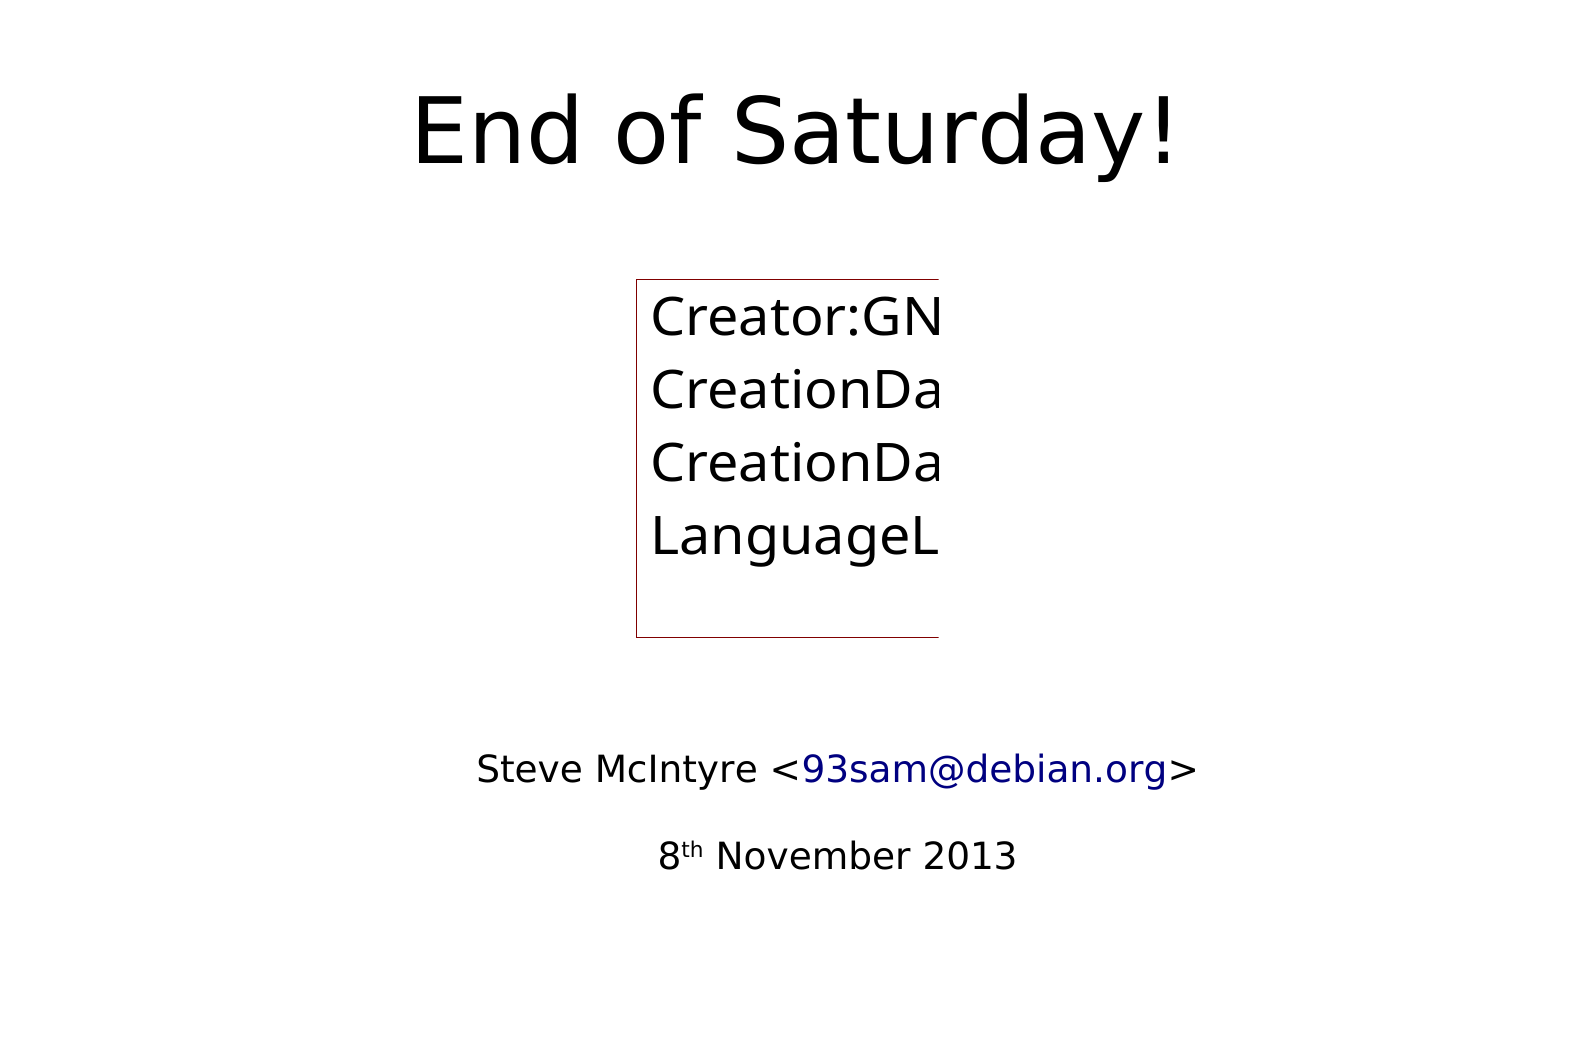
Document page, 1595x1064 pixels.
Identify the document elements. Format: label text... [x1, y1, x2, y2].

picture [632, 275, 939, 638]
subtitle Steve McIntyre <93sam@debian.org> 8th November 2013 [102, 562, 1538, 1064]
title End of Saturday! [79, 24, 1515, 239]
